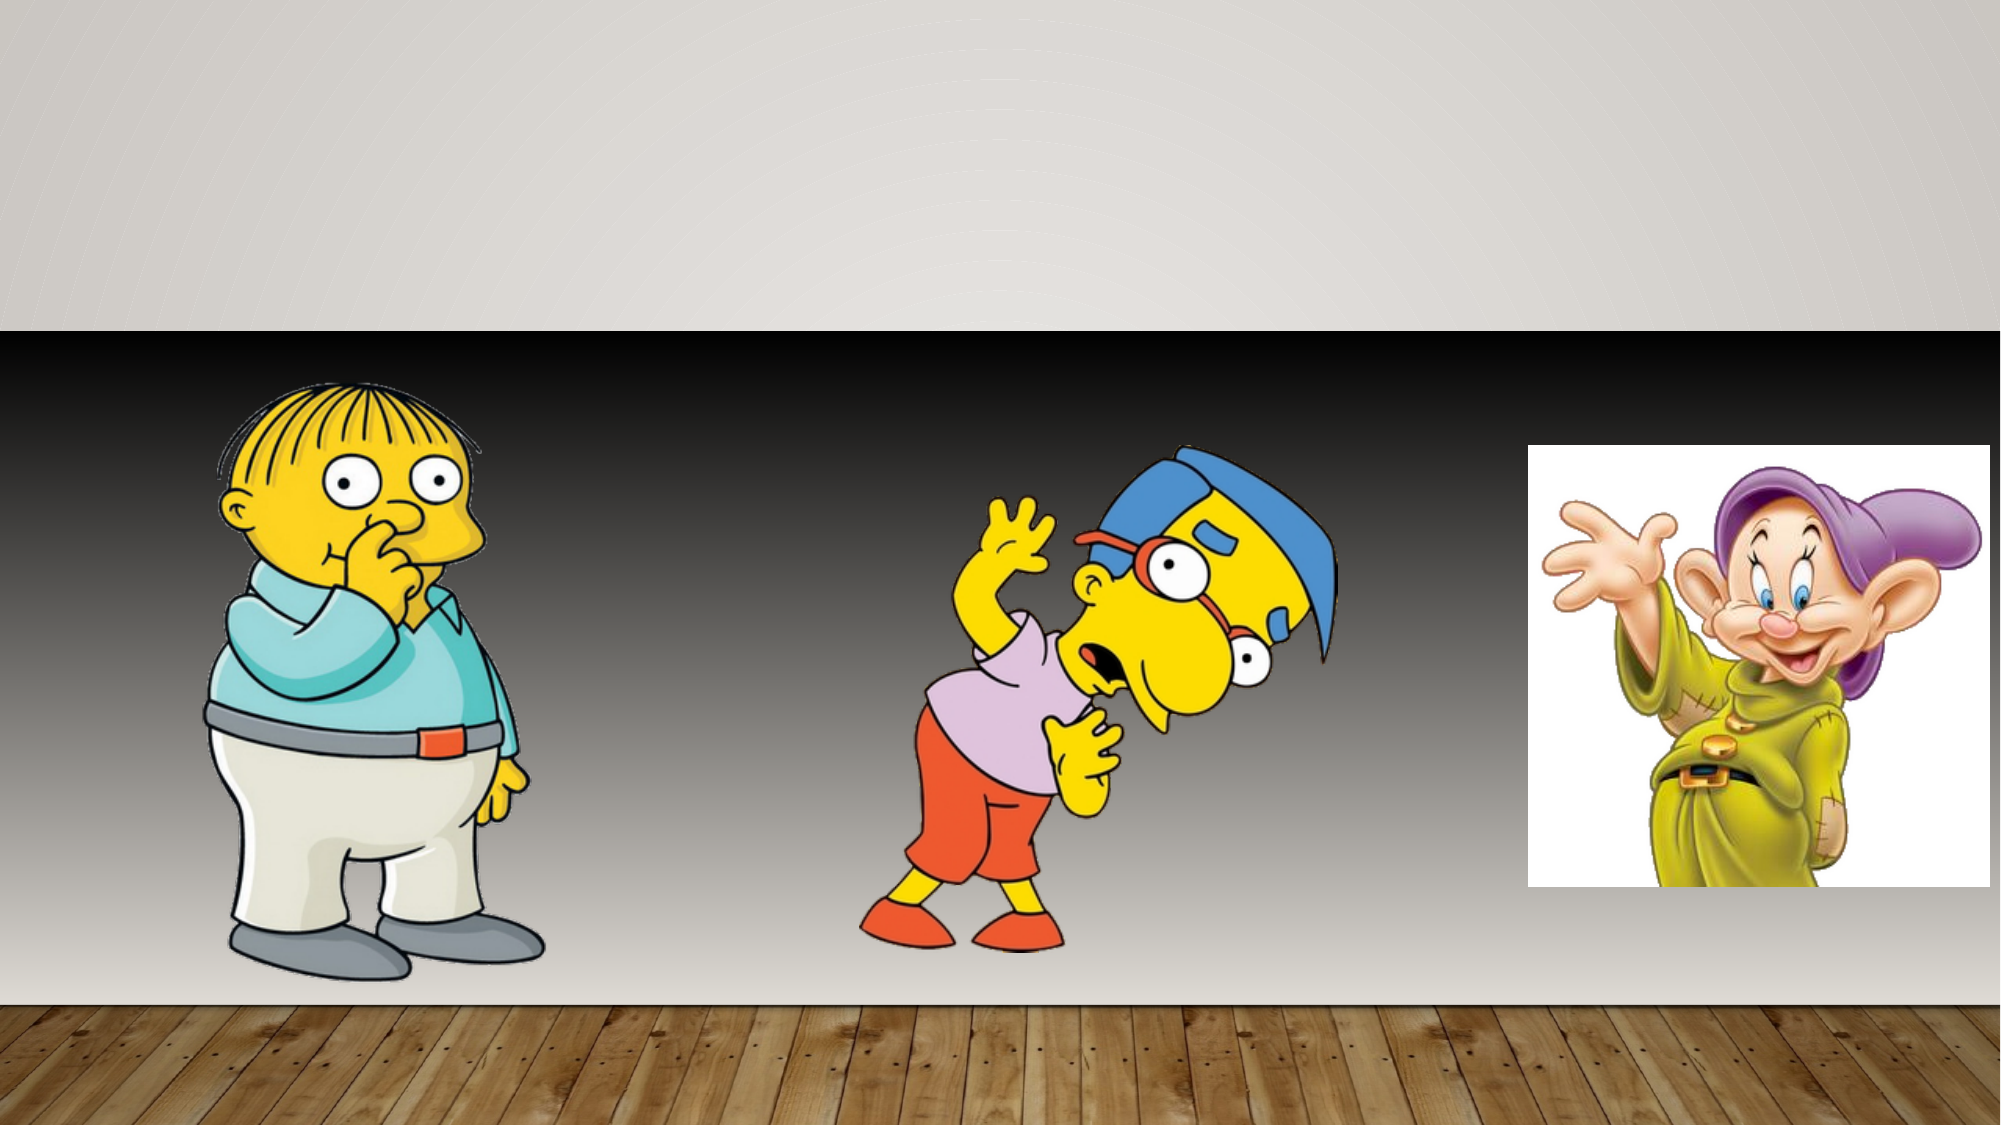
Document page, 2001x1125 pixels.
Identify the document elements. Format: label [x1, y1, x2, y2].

picture [859, 445, 1338, 953]
picture [1528, 445, 1990, 887]
picture [181, 368, 568, 998]
